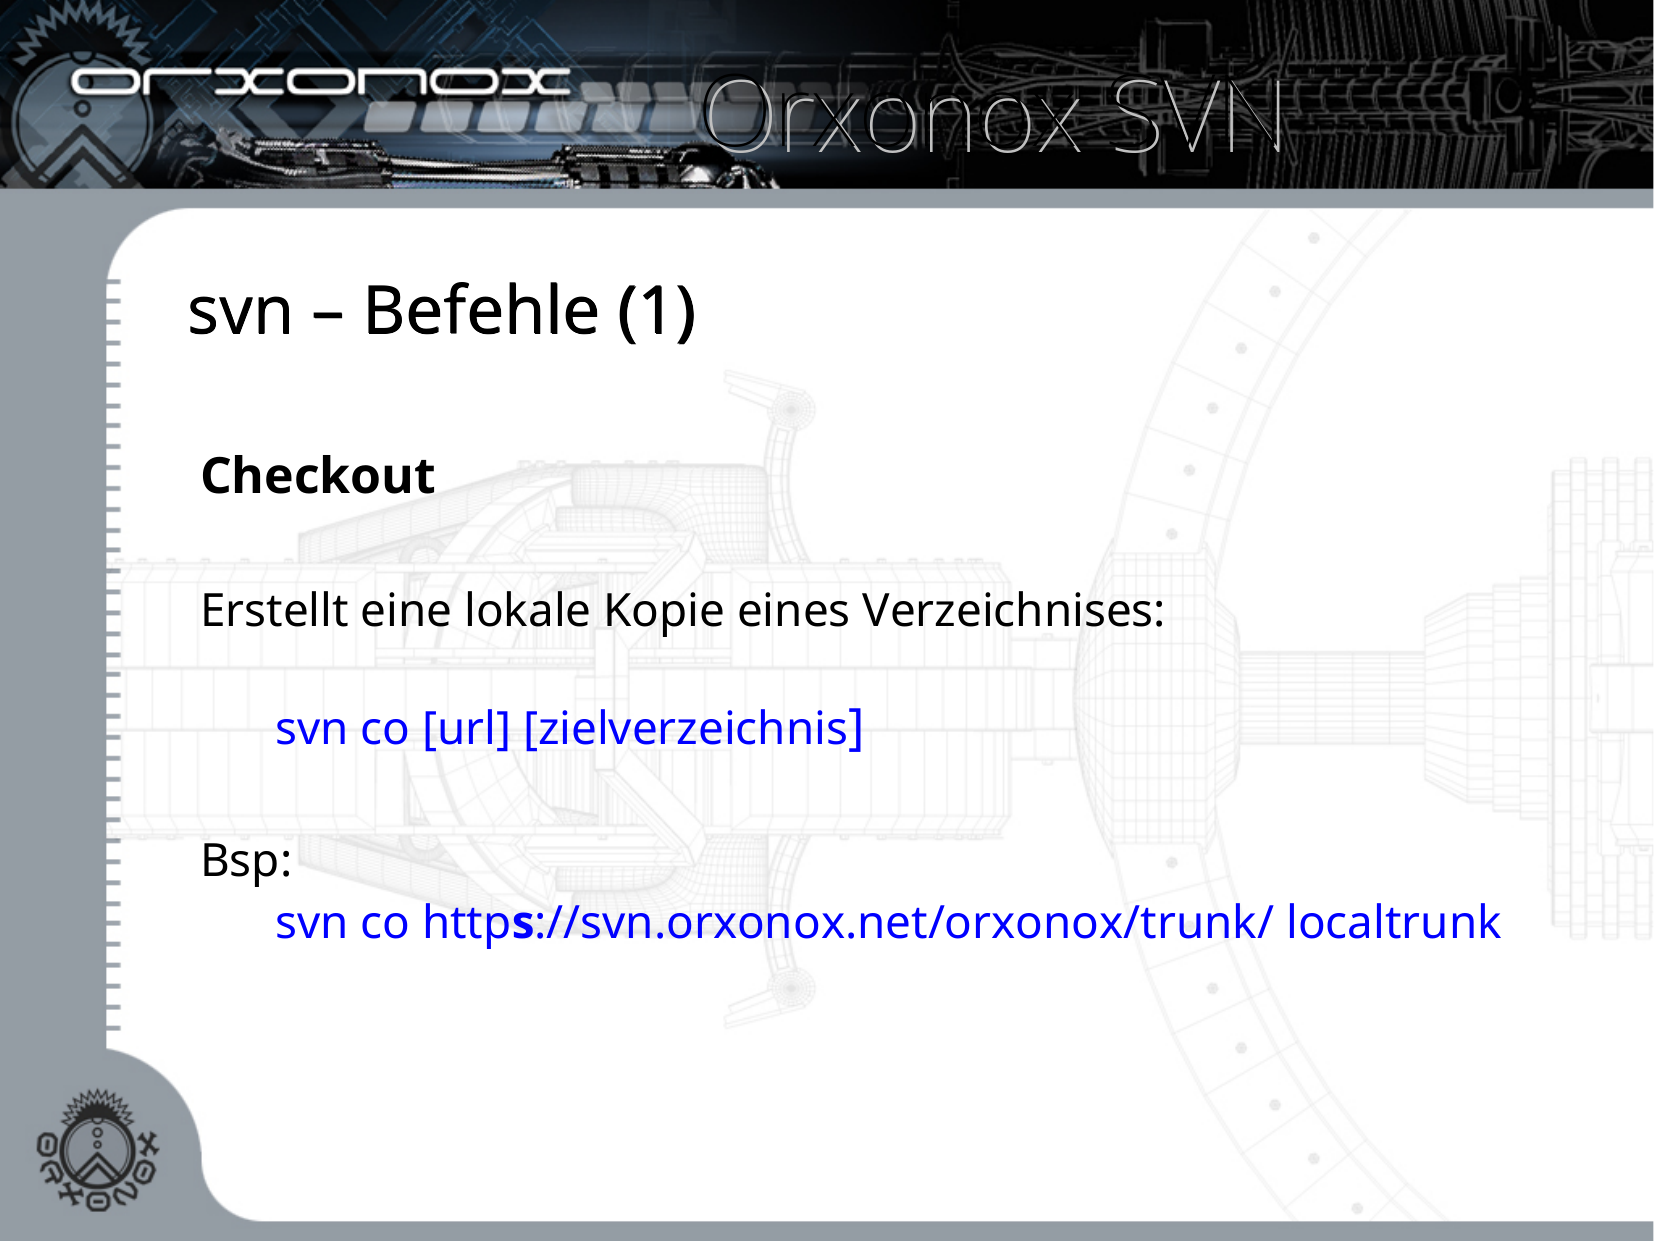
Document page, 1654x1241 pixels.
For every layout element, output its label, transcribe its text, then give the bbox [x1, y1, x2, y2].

text_box Checkout Erstellt eine lokale Kopie eines Verzeichnises: svn co [url] [zielverzeichnis] Bsp: svn co https://svn.orxonox.net/orxonox/trunk/ localtrunk [150, 433, 1613, 903]
text_box Orxonox SVN [647, 32, 1520, 156]
text_box svn – Befehle (1) [187, 262, 1538, 335]
picture [0, 0, 1654, 1241]
